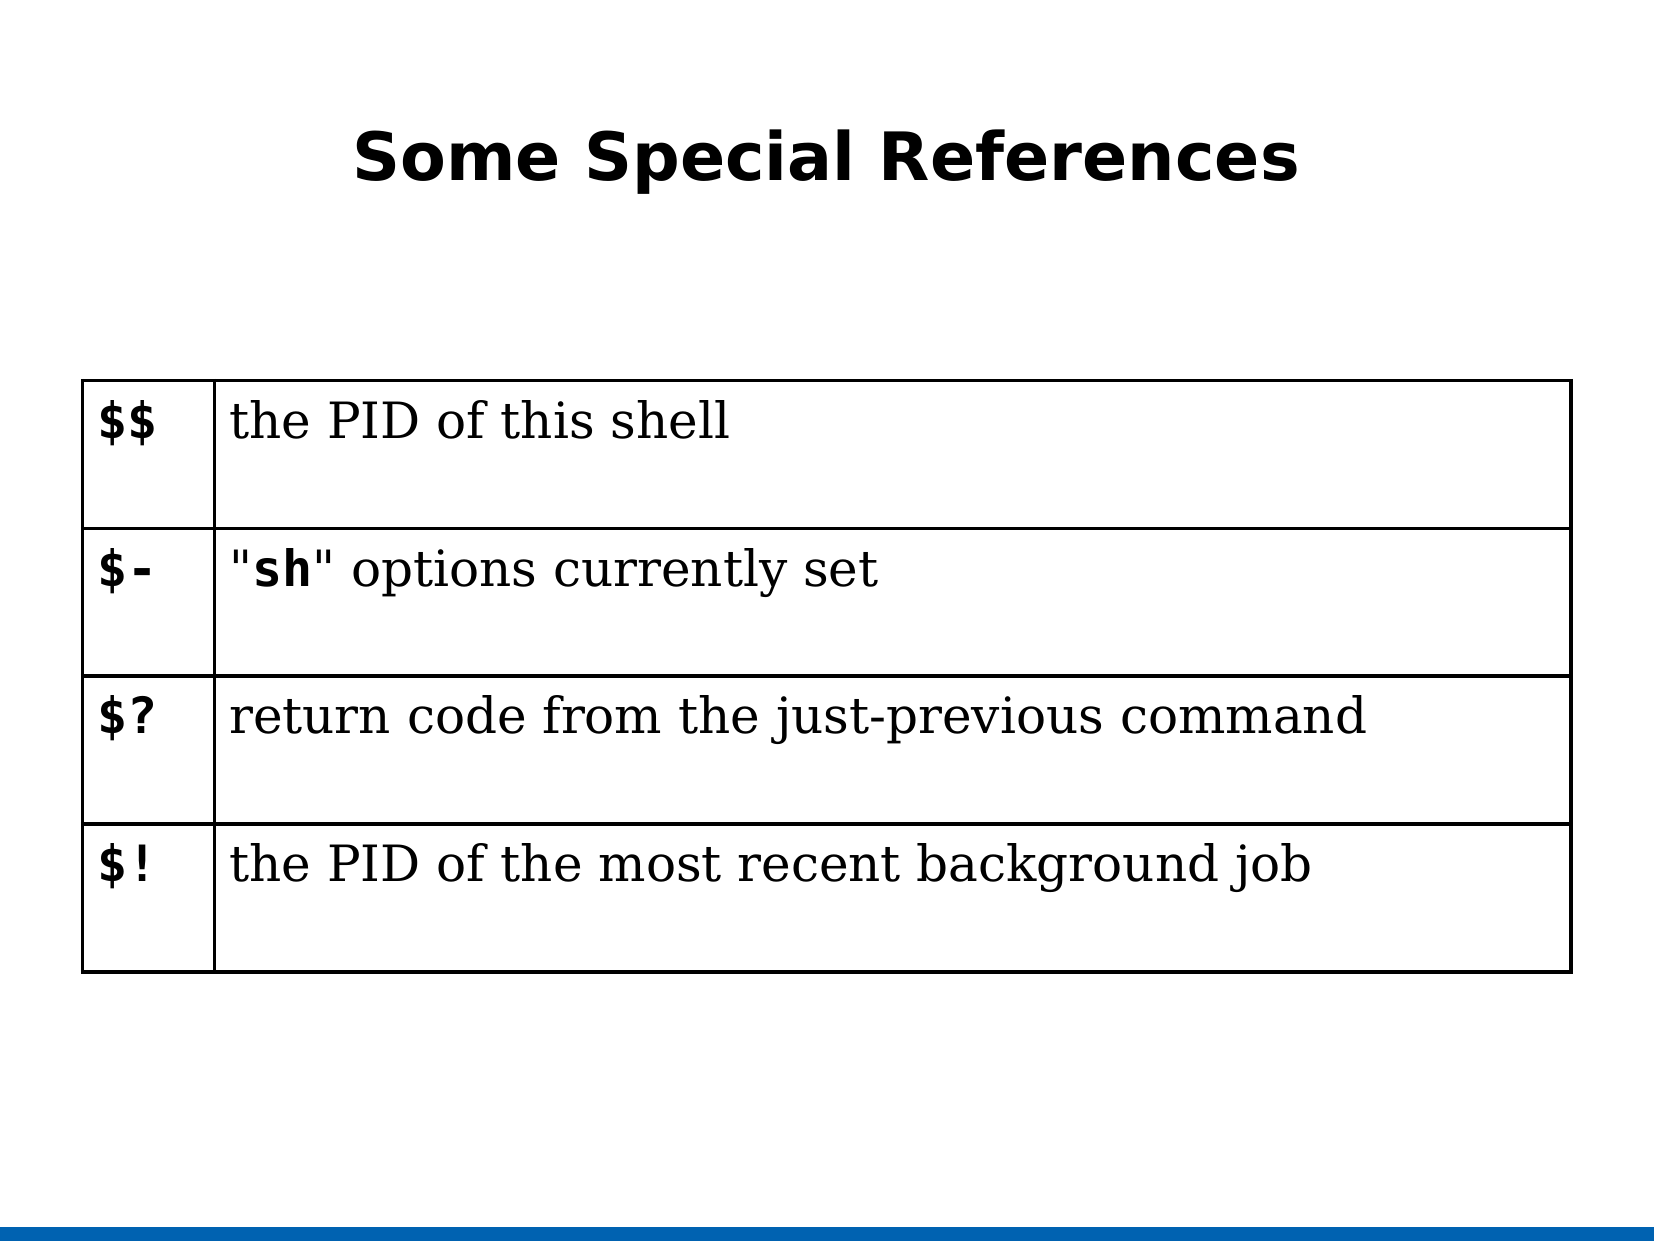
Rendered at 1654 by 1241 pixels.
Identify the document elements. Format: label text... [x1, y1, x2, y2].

table_cell return code from the just-previous command [216, 678, 1569, 822]
table_cell "sh" options currently set [216, 530, 1569, 674]
table_cell $? [84, 678, 213, 822]
table_header the PID of this shell [216, 382, 1569, 527]
title Some Special References [82, 50, 1571, 257]
table_cell $! [84, 826, 213, 970]
table_cell the PID of the most recent background job [216, 826, 1569, 970]
table_cell $- [84, 530, 213, 674]
table_header $$ [84, 382, 213, 527]
